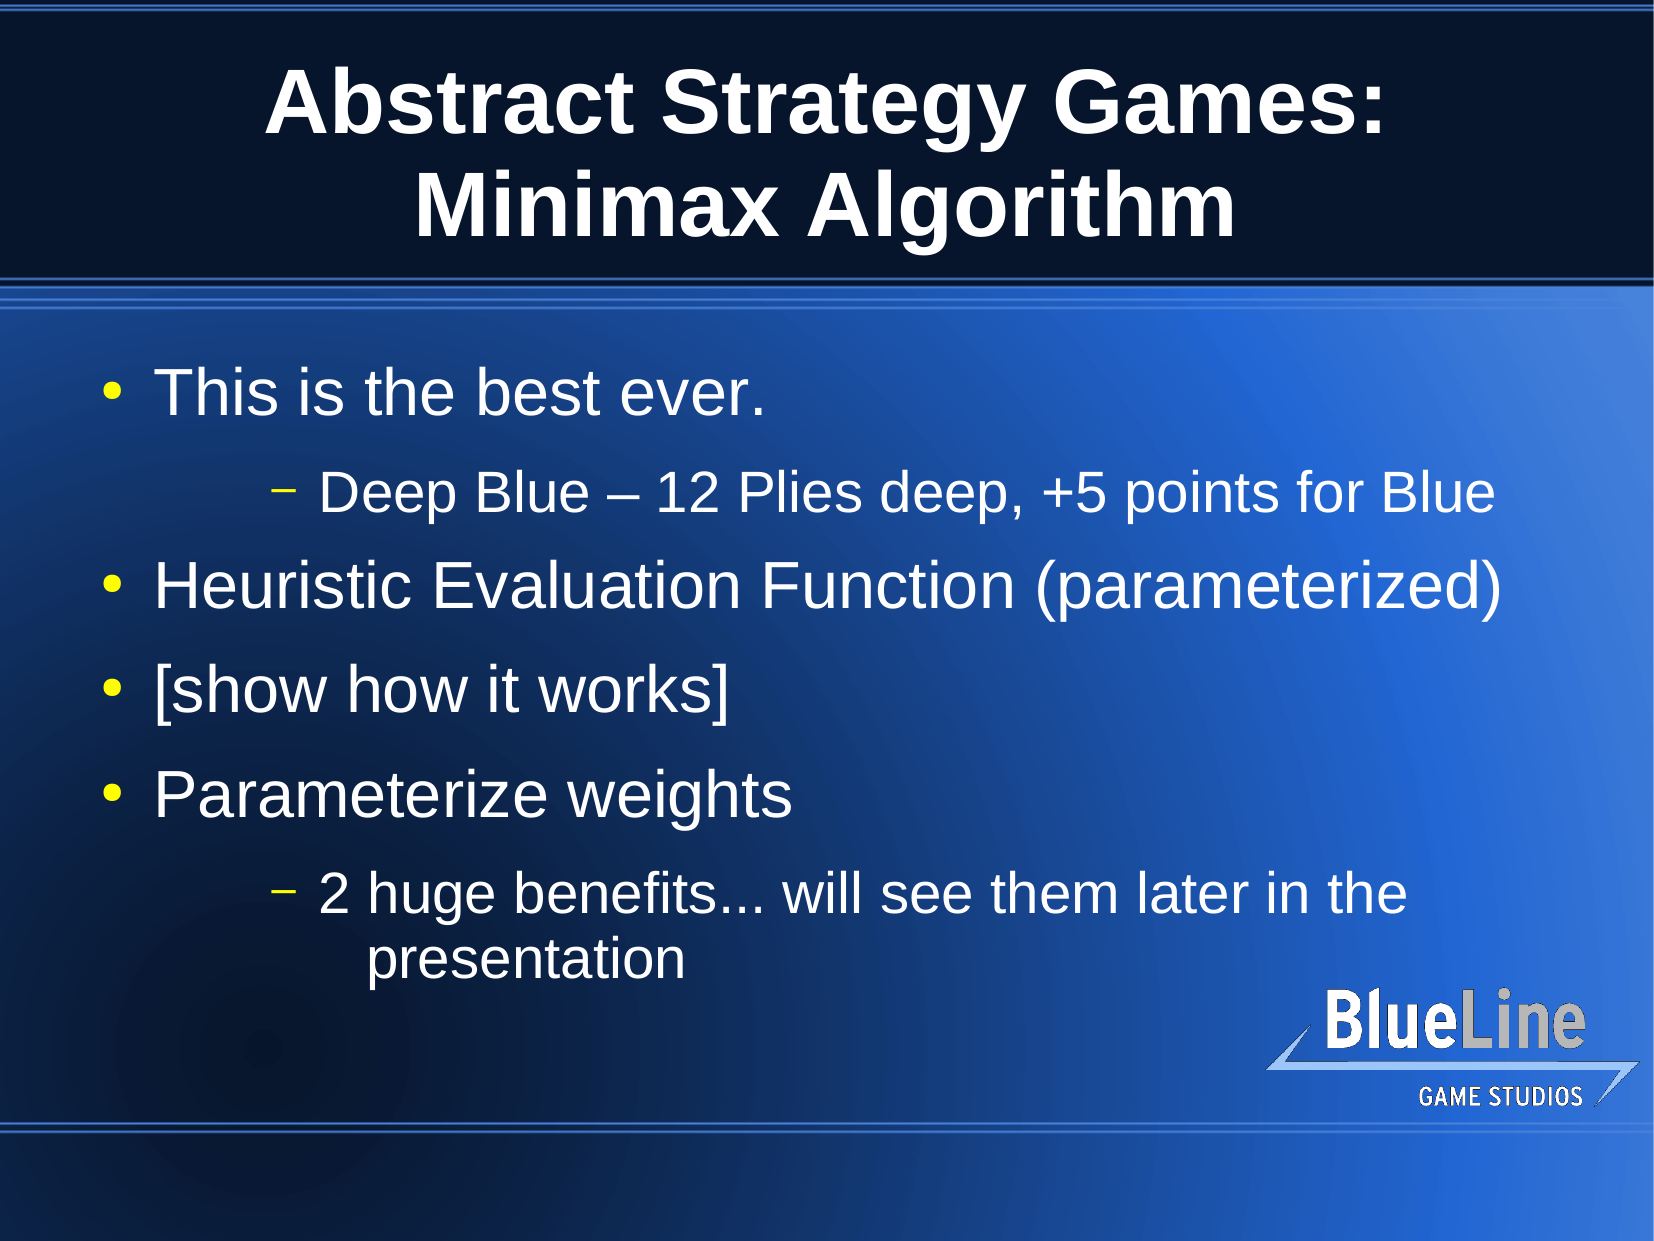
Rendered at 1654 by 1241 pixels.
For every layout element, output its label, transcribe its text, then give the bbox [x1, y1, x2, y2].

title Abstract Strategy Games: Minimax Algorithm [82, 49, 1571, 257]
picture [0, 0, 1654, 1241]
list This is the best ever. Deep Blue – 12 Plies deep, +5 points for Blue Heuristic Evaluation Function (parameterized) [show how it works] Parameterize weights 2 huge benefits... will see them later in the presentation [82, 355, 1571, 1058]
